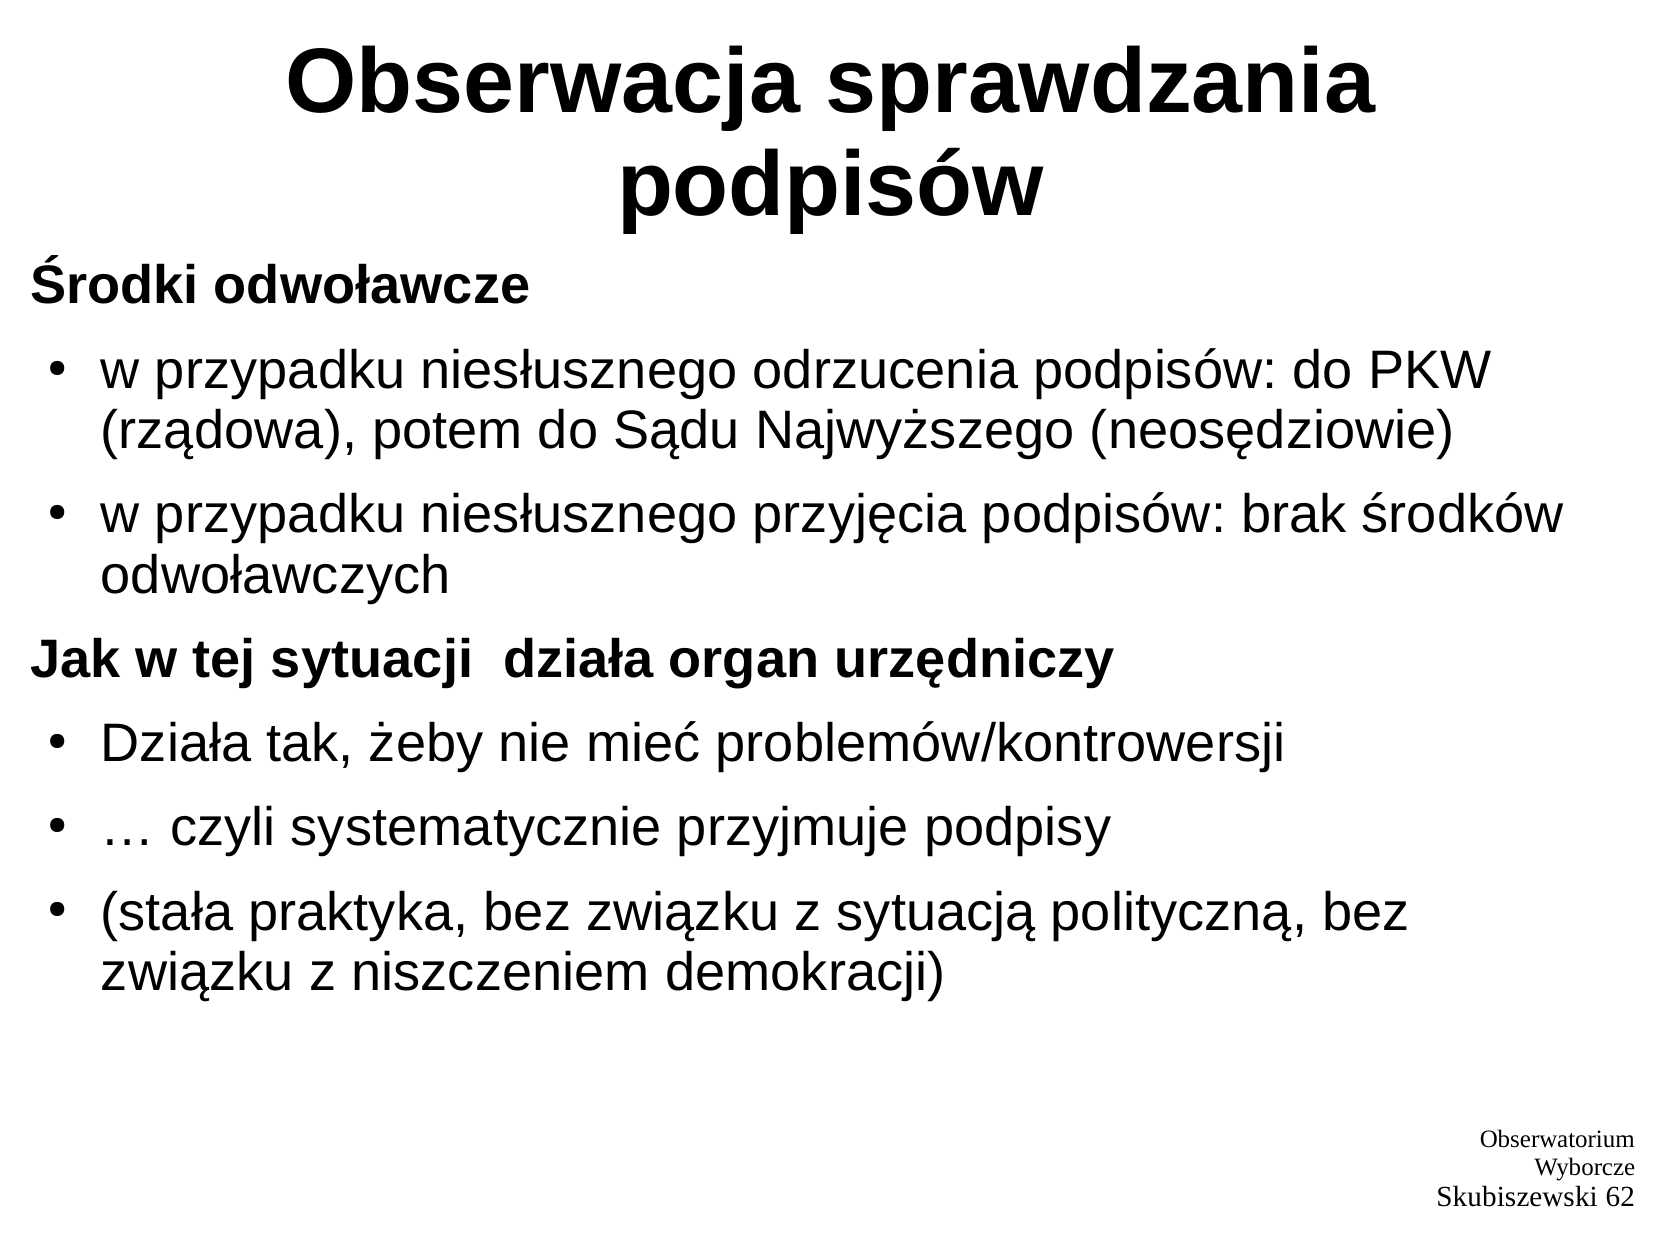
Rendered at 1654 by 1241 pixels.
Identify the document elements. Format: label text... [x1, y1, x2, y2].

title Obserwacja sprawdzania podpisów [86, 30, 1576, 236]
list Środki odwoławcze w przypadku niesłusznego odrzucenia podpisów: do PKW (rządowa), potem do Sądu Najwyższego (neosędziowie) w przypadku niesłusznego przyjęcia podpisów: brak środków odwoławczych Jak w tej sytuacji działa organ urzędniczy Działa tak, żeby nie mieć problemów/kontrowersji … czyli systematycznie przyjmuje podpisy (stała praktyka, bez związku z sytuacją polityczną, bez związku z niszczeniem demokracji) [30, 255, 1621, 1216]
